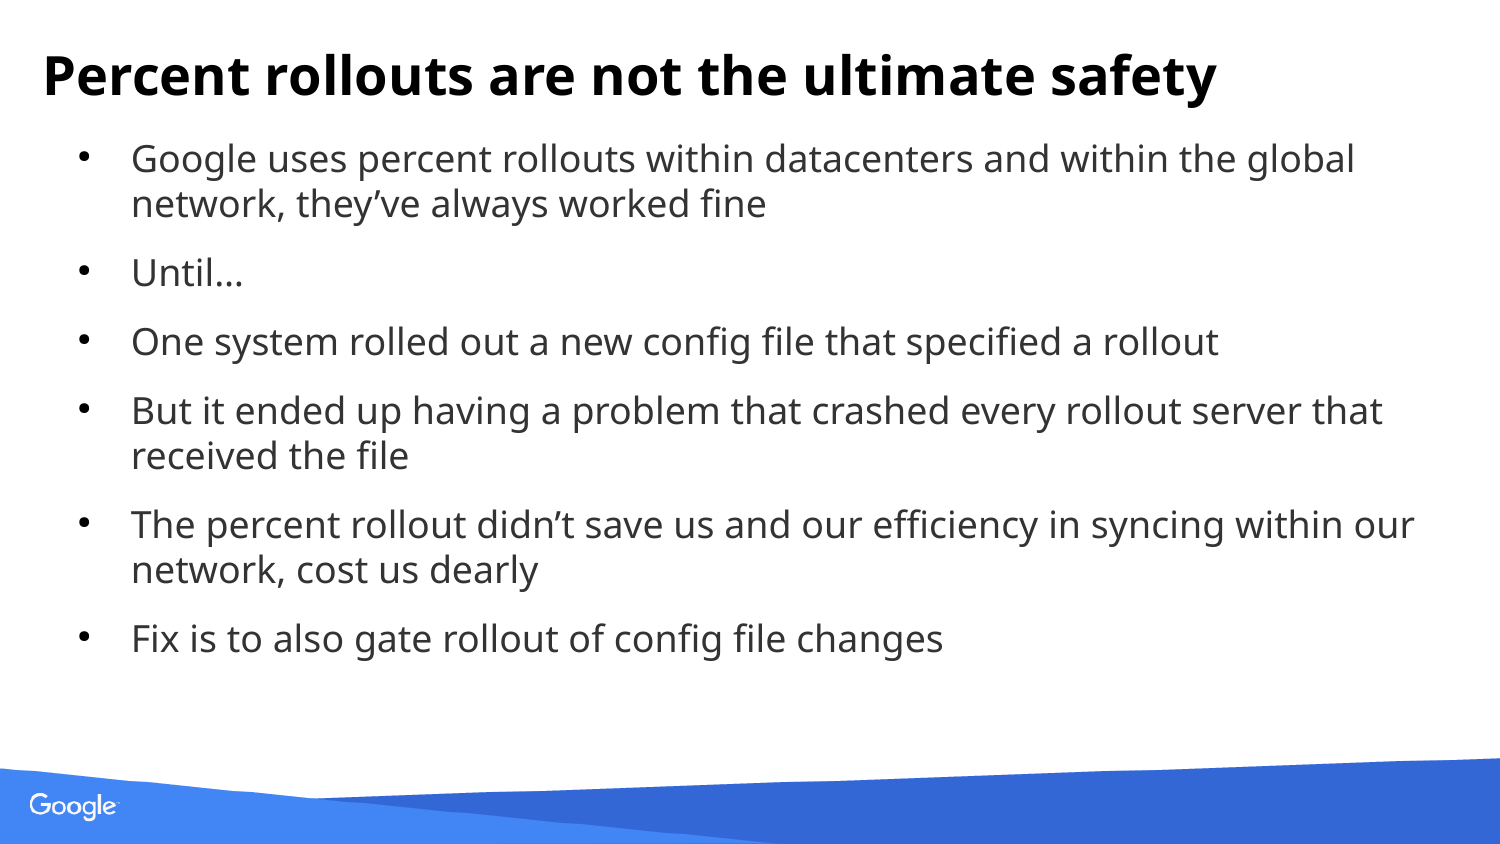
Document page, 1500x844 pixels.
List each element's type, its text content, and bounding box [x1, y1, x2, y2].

list Google uses percent rollouts within datacenters and within the global network, they’ve always worked fine Until… One system rolled out a new config file that specified a rollout But it ended up having a problem that crashed every rollout server that received the file The percent rollout didn’t save us and our efficiency in syncing within our network, cost us dearly Fix is to also gate rollout of config file changes [45, 151, 1441, 811]
picture [0, 0, 1500, 844]
text_box Percent rollouts are not the ultimate safety [27, 26, 1478, 151]
